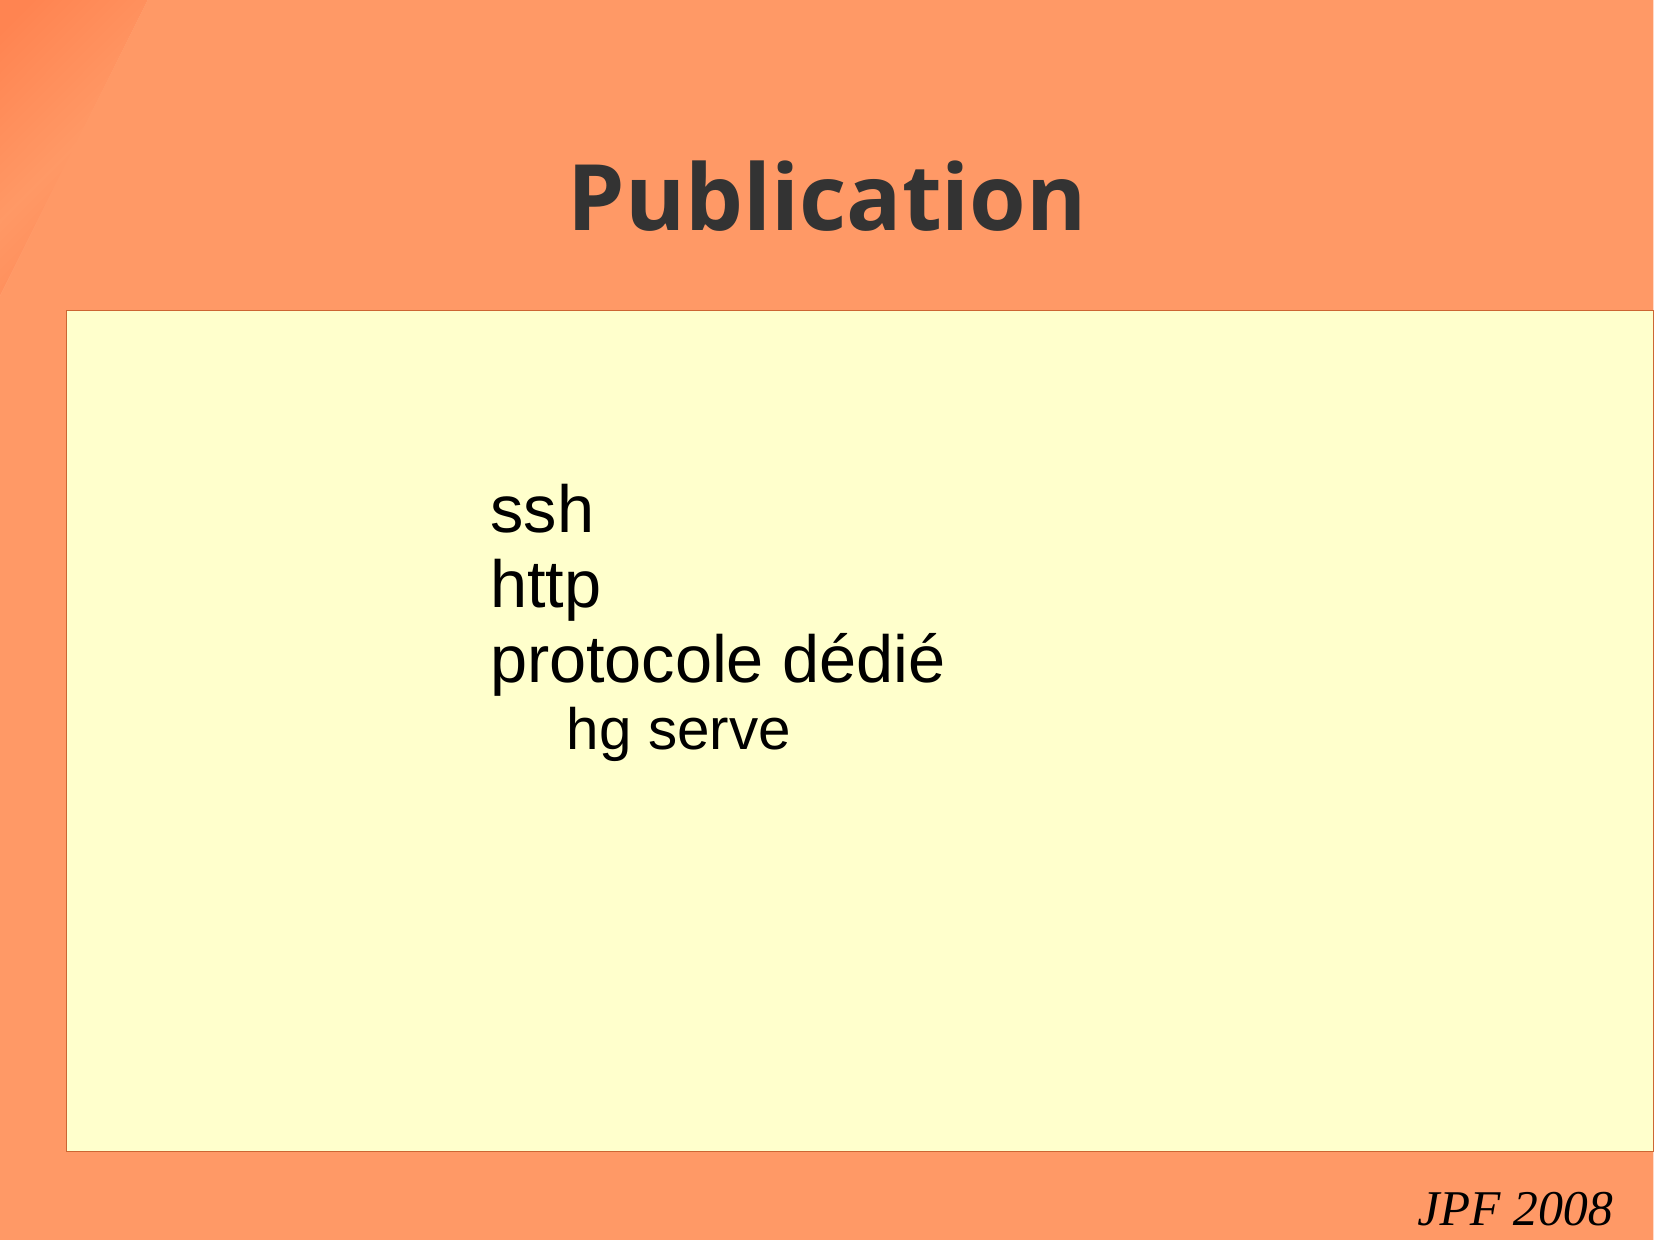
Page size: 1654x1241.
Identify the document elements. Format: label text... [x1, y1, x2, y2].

list ssh http protocole dédié hg serve [472, 472, 1535, 1127]
title Publication [121, 91, 1534, 299]
